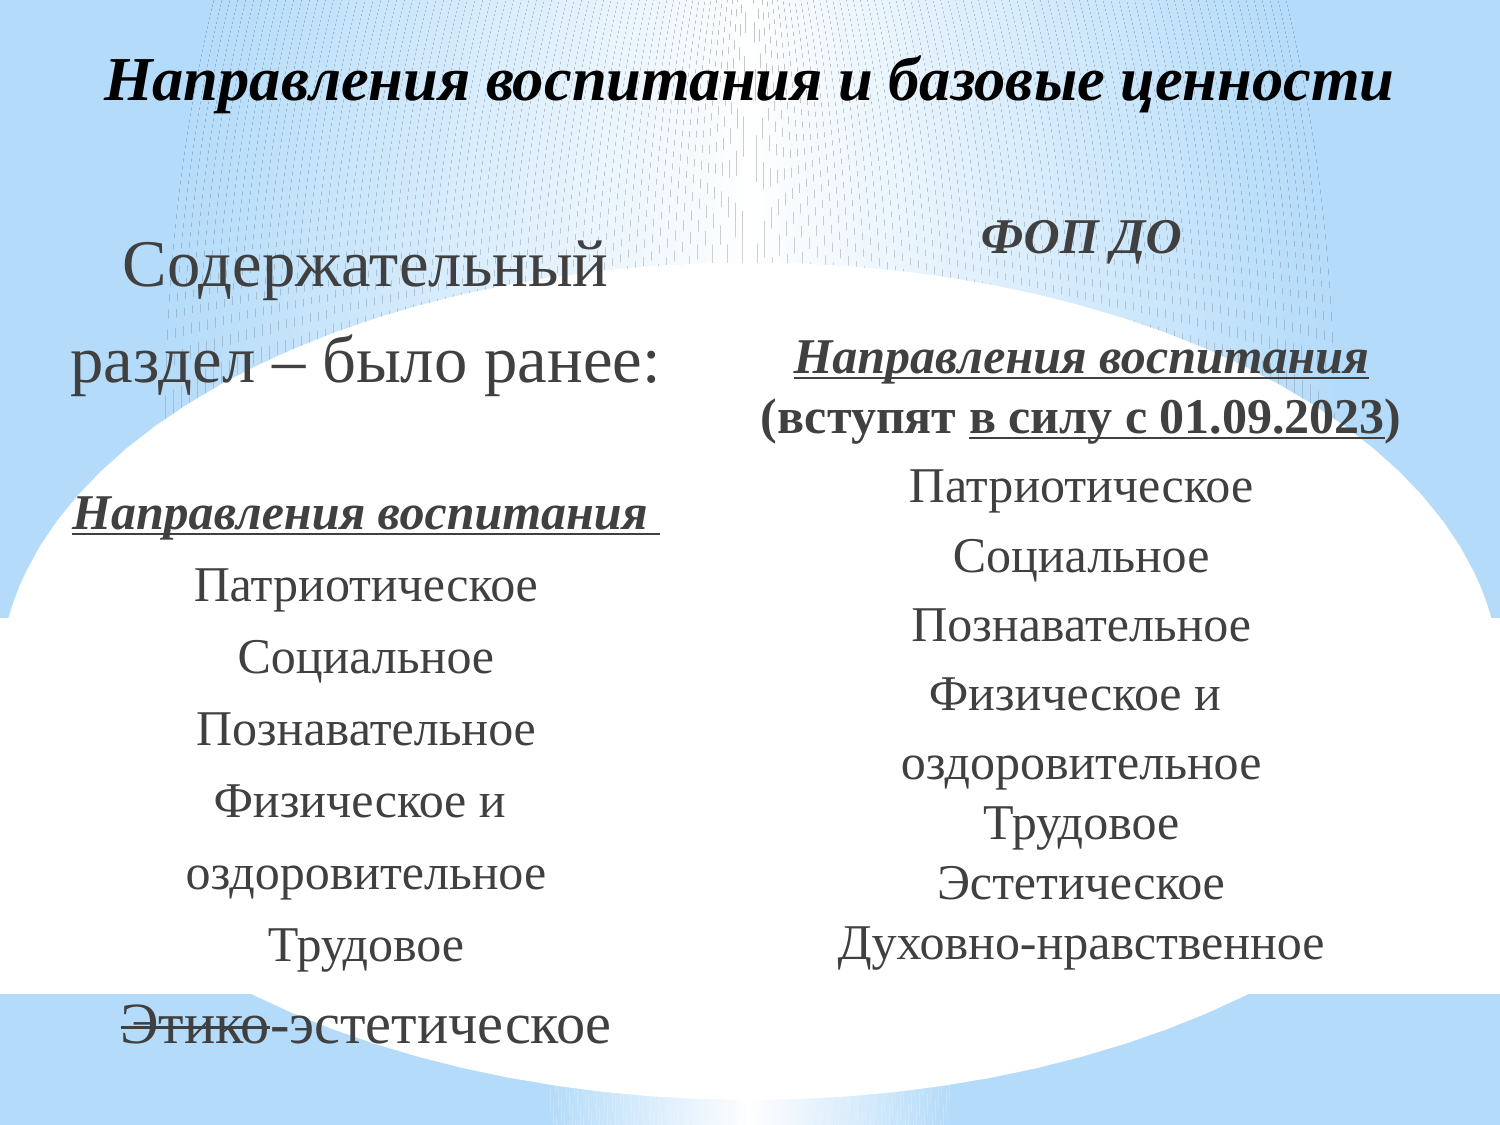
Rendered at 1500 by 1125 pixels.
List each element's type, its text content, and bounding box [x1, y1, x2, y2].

title Направления воспитания и базовые ценности [53, 30, 1447, 149]
list Содержательный раздел – было ранее: Направления воспитания Патриотическое Социальное Познавательное Физическое и оздоровительное Трудовое Этико-эстетическое [53, 196, 680, 1047]
list ФОП ДО Направления воспитания (вступят в силу с 01.09.2023) Патриотическое Социальное Познавательное Физическое и оздоровительное Трудовое Эстетическое Духовно-нравственное [738, 196, 1425, 1071]
